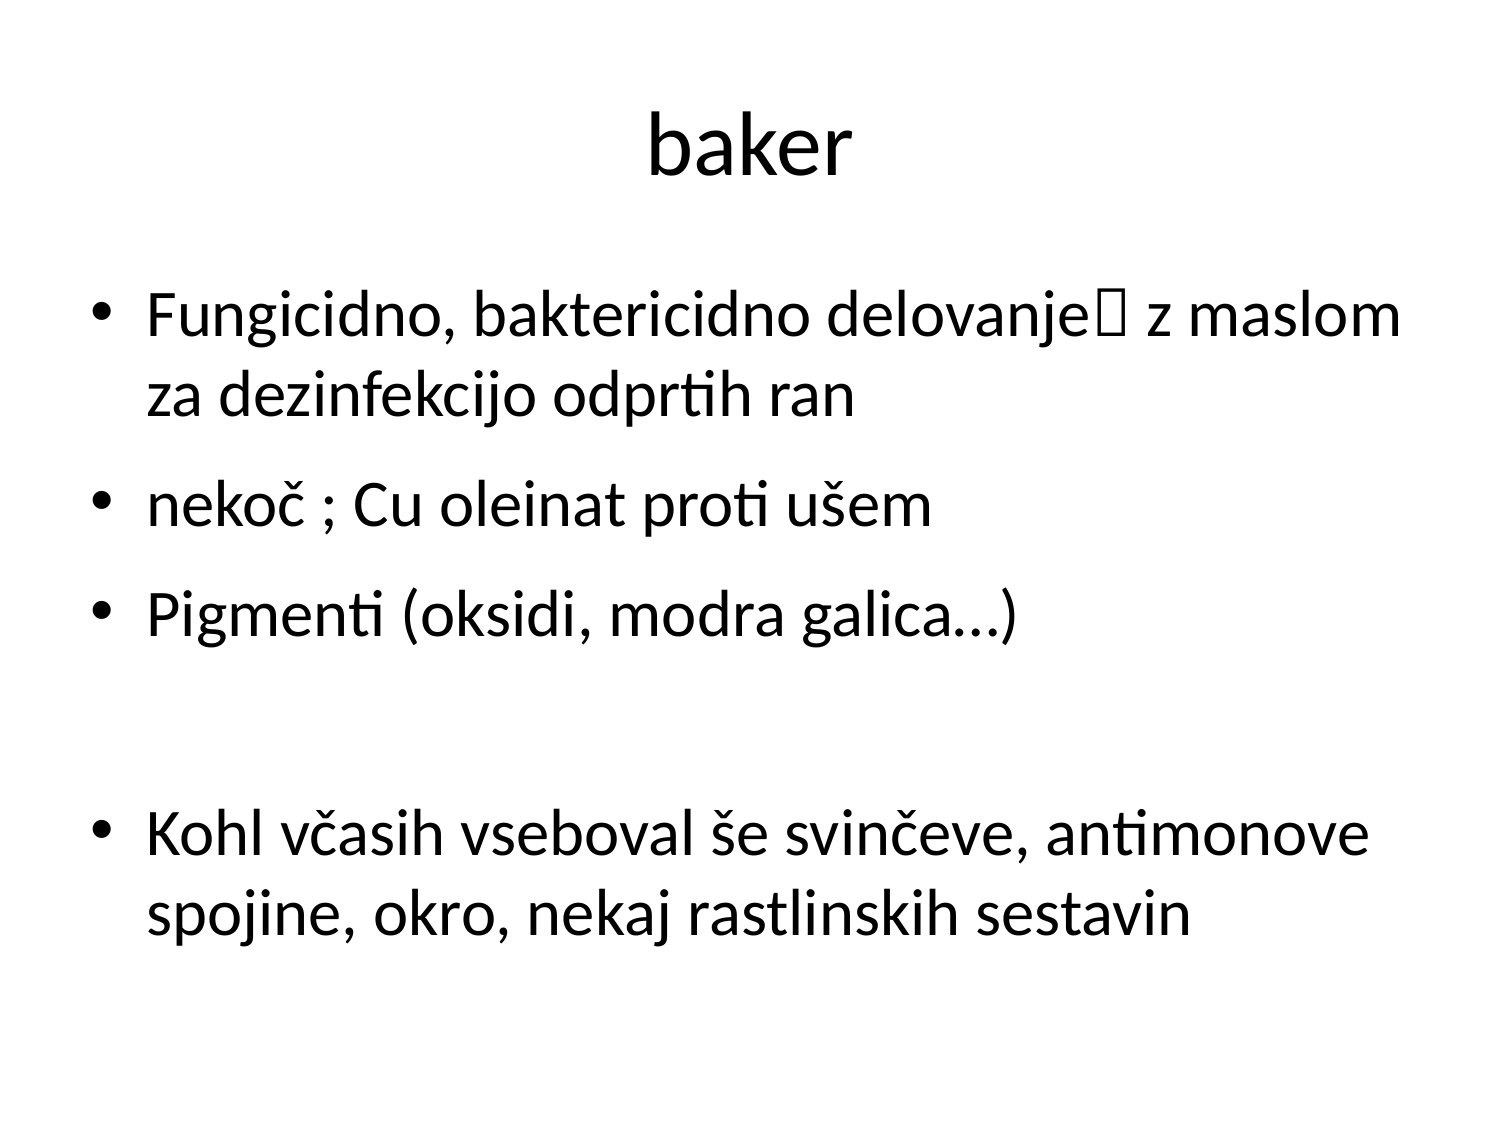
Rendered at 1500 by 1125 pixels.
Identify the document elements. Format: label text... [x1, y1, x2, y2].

title baker [75, 45, 1425, 233]
list Fungicidno, baktericidno delovanje z maslom za dezinfekcijo odprtih ran nekoč ; Cu oleinat proti ušem Pigmenti (oksidi, modra galica…) Kohl včasih vseboval še svinčeve, antimonove spojine, okro, nekaj rastlinskih sestavin [75, 262, 1425, 1005]
